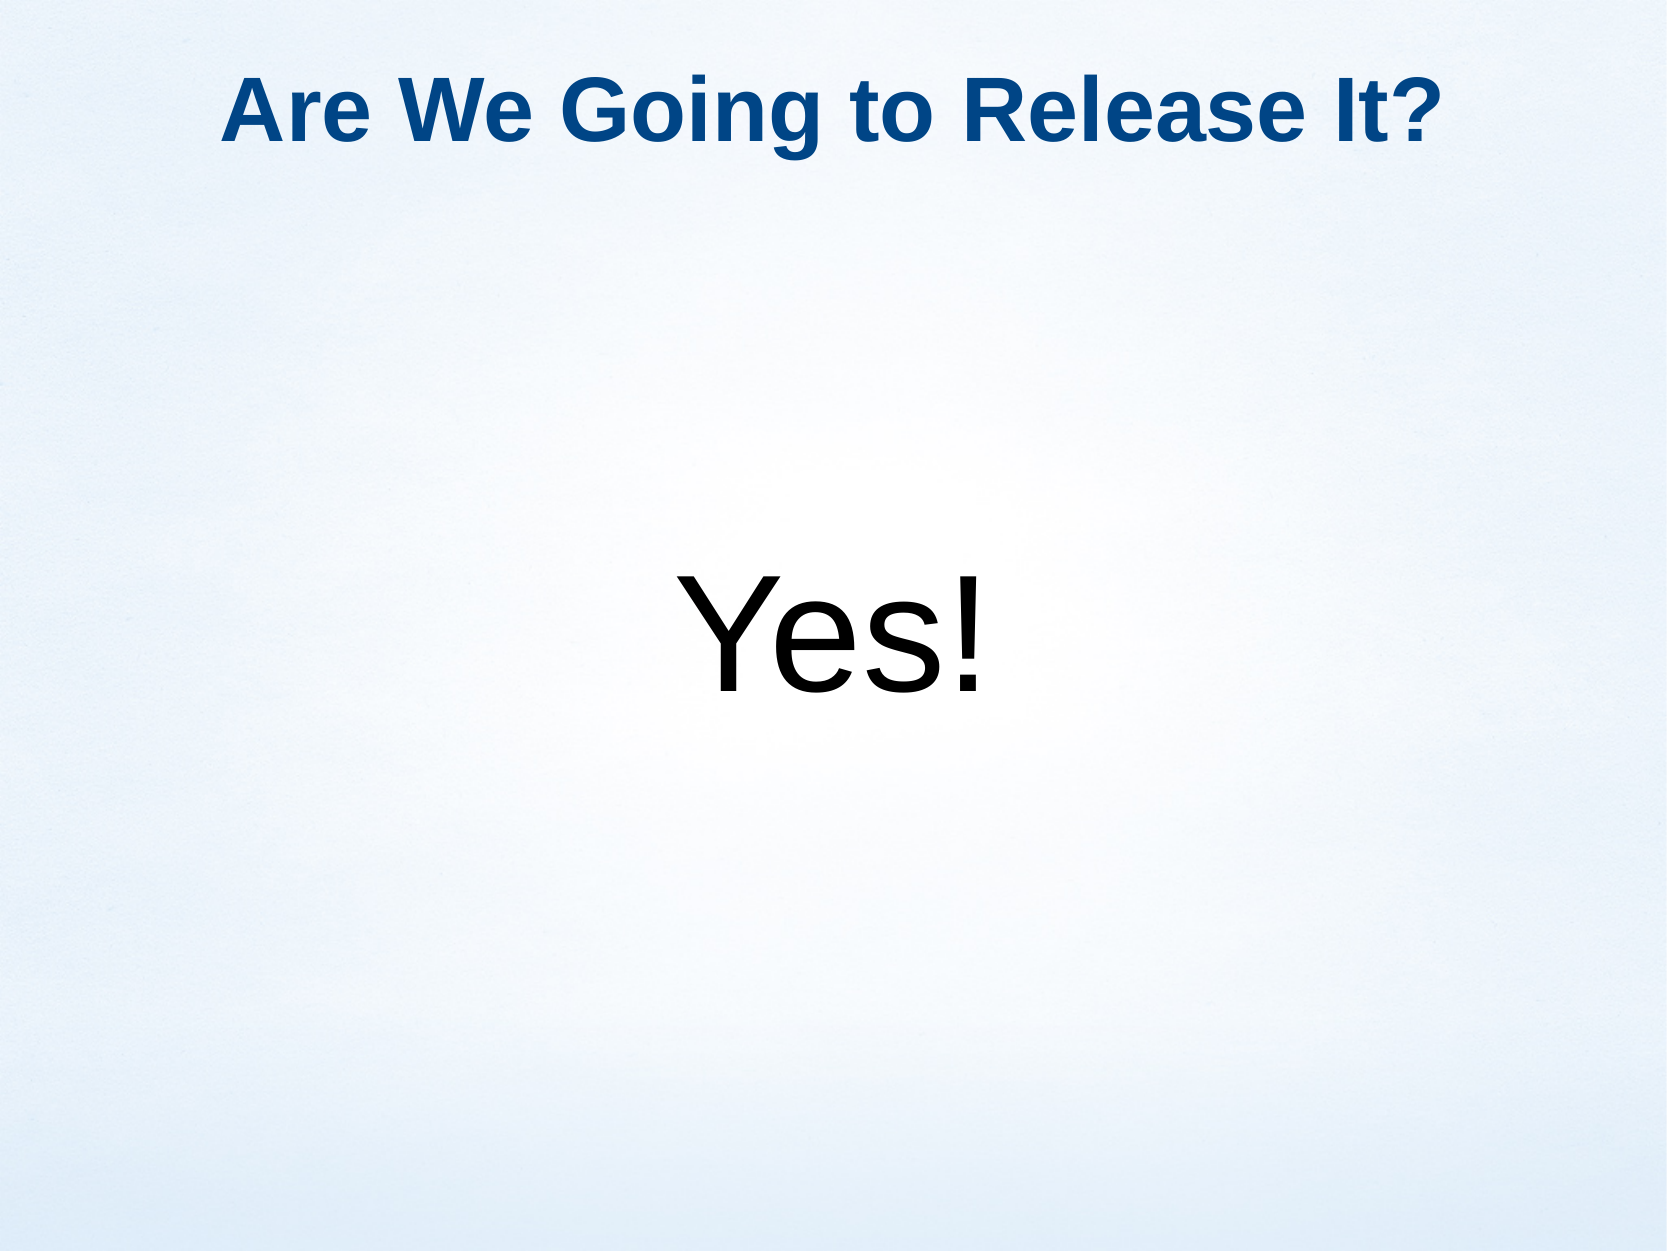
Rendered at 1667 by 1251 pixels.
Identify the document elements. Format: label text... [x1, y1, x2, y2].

title Are We Going to Release It? [83, 49, 1584, 259]
picture [0, 0, 1667, 1251]
subtitle Yes! [83, 525, 1584, 726]
